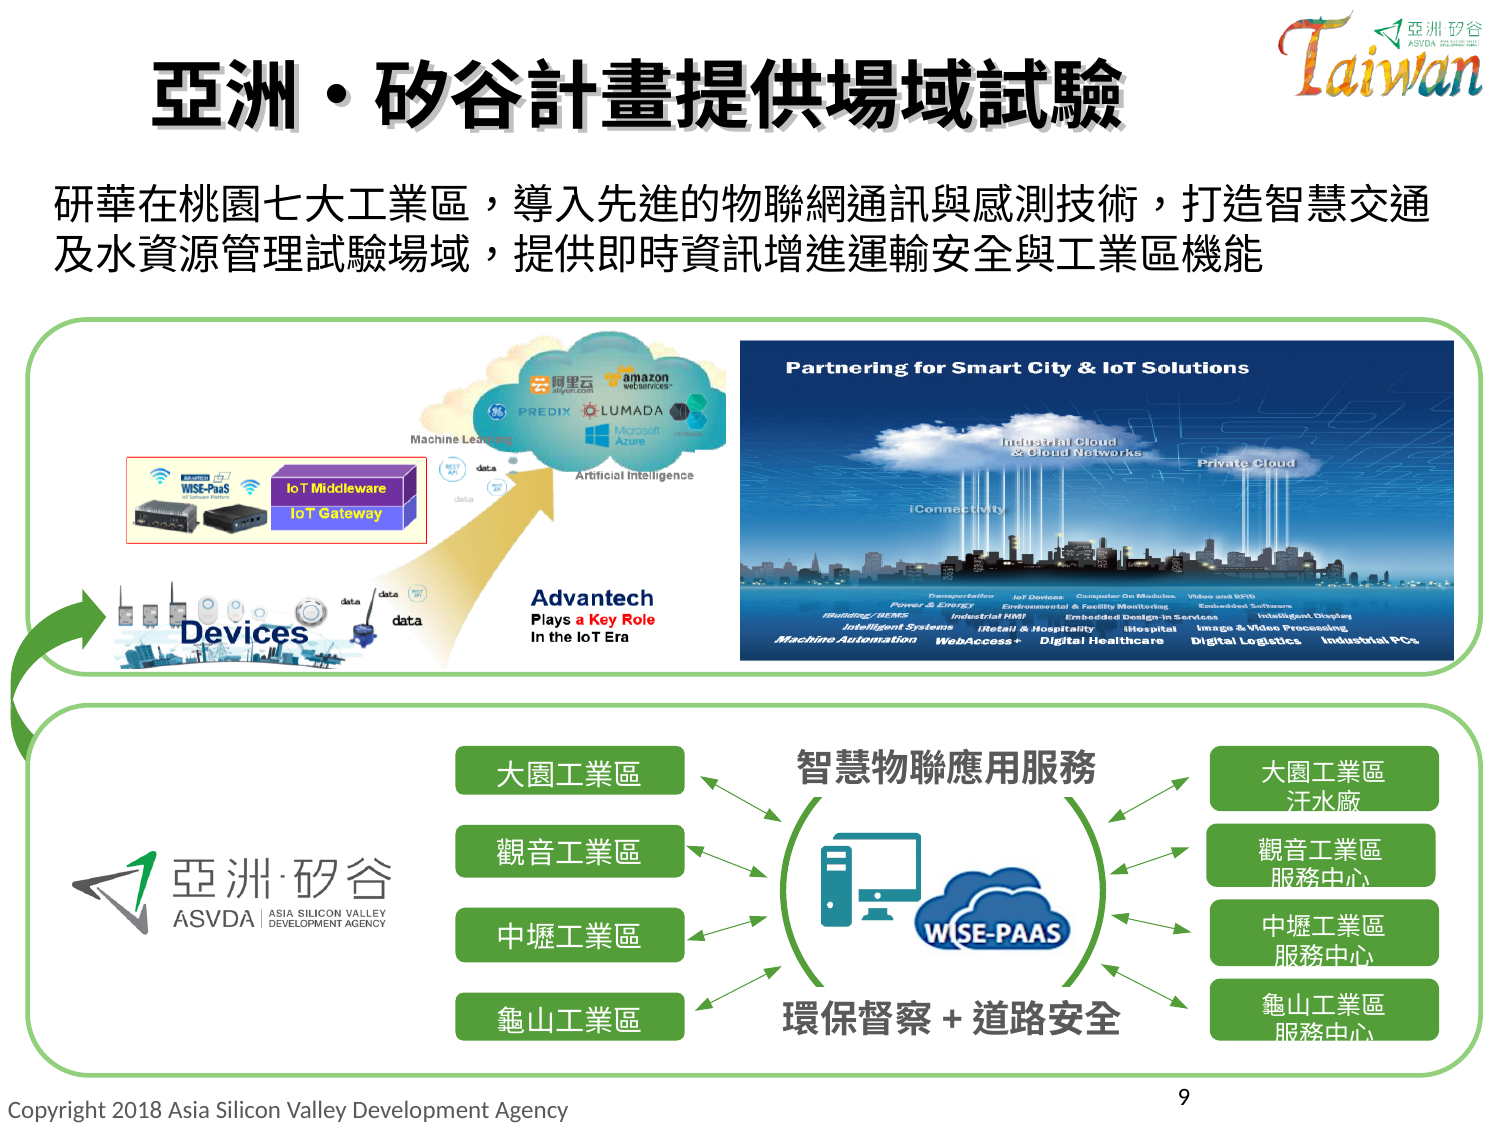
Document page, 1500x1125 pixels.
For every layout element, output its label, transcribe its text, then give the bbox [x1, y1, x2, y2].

text_box 中壢工業區 服務中心 [1209, 899, 1440, 967]
text_box 大園工業區 [455, 745, 685, 795]
text_box 大園工業區 汙水廠 [1209, 745, 1440, 812]
text_box 觀音工業區 [455, 824, 685, 878]
text_box 環保督察+道路安全 [768, 987, 1137, 1047]
picture [114, 325, 726, 669]
text_box [10, 319, 1481, 1076]
text_box 龜山工業區 [455, 992, 685, 1041]
text_box 亞洲・矽谷計畫提供場域試驗 [6, 26, 1269, 147]
text_box 研華在桃園七大工業區，導入先進的物聯網通訊與感測技術，打造智慧交通及水資源管理試驗場域，提供即時資訊增進運輸安全與工業區機能 [39, 170, 1463, 286]
text_box 中壢工業區 [455, 907, 685, 963]
text_box 觀音工業區 服務中心 [1206, 823, 1436, 887]
text_box 龜山工業區 服務中心 [1209, 978, 1440, 1041]
picture [61, 839, 403, 942]
text_box 8 [1162, 1065, 1500, 1125]
picture [821, 830, 1083, 965]
text_box 智慧物聯應用服務 [782, 736, 1112, 797]
picture [739, 340, 1456, 661]
